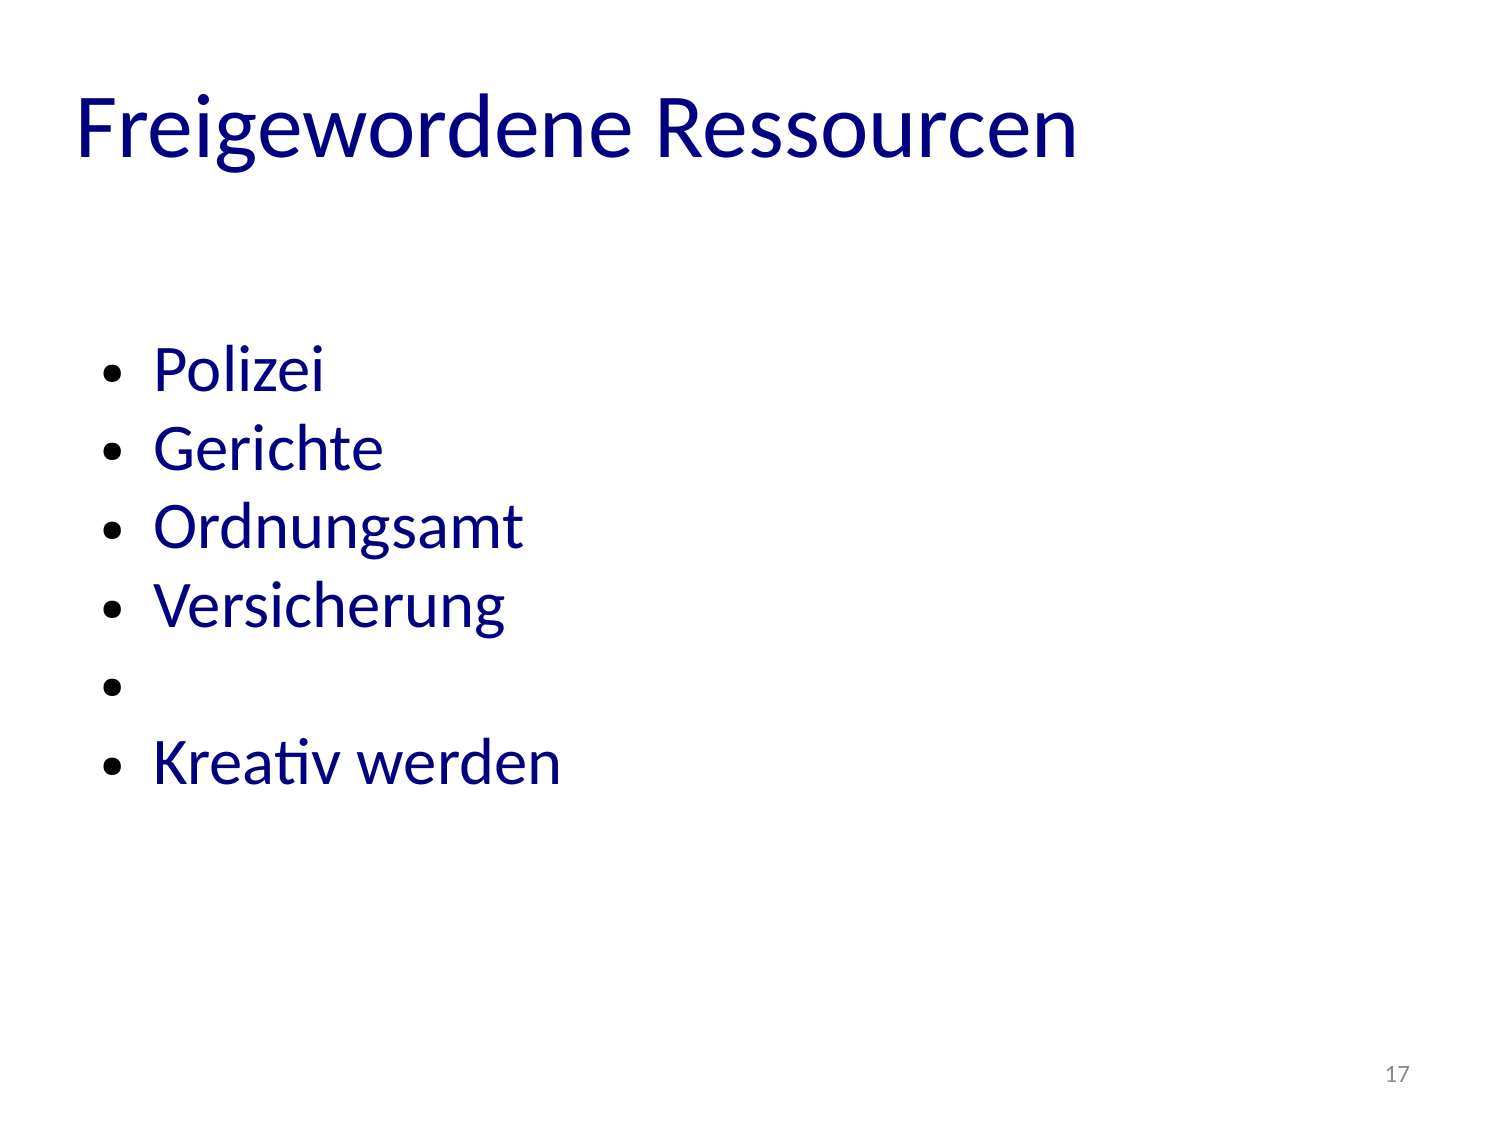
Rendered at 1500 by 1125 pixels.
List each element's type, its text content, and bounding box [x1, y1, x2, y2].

list Polizei Gerichte Ordnungsamt Versicherung Kreativ werden [82, 263, 1425, 1028]
title Freigewordene Ressourcen [75, 47, 1441, 231]
